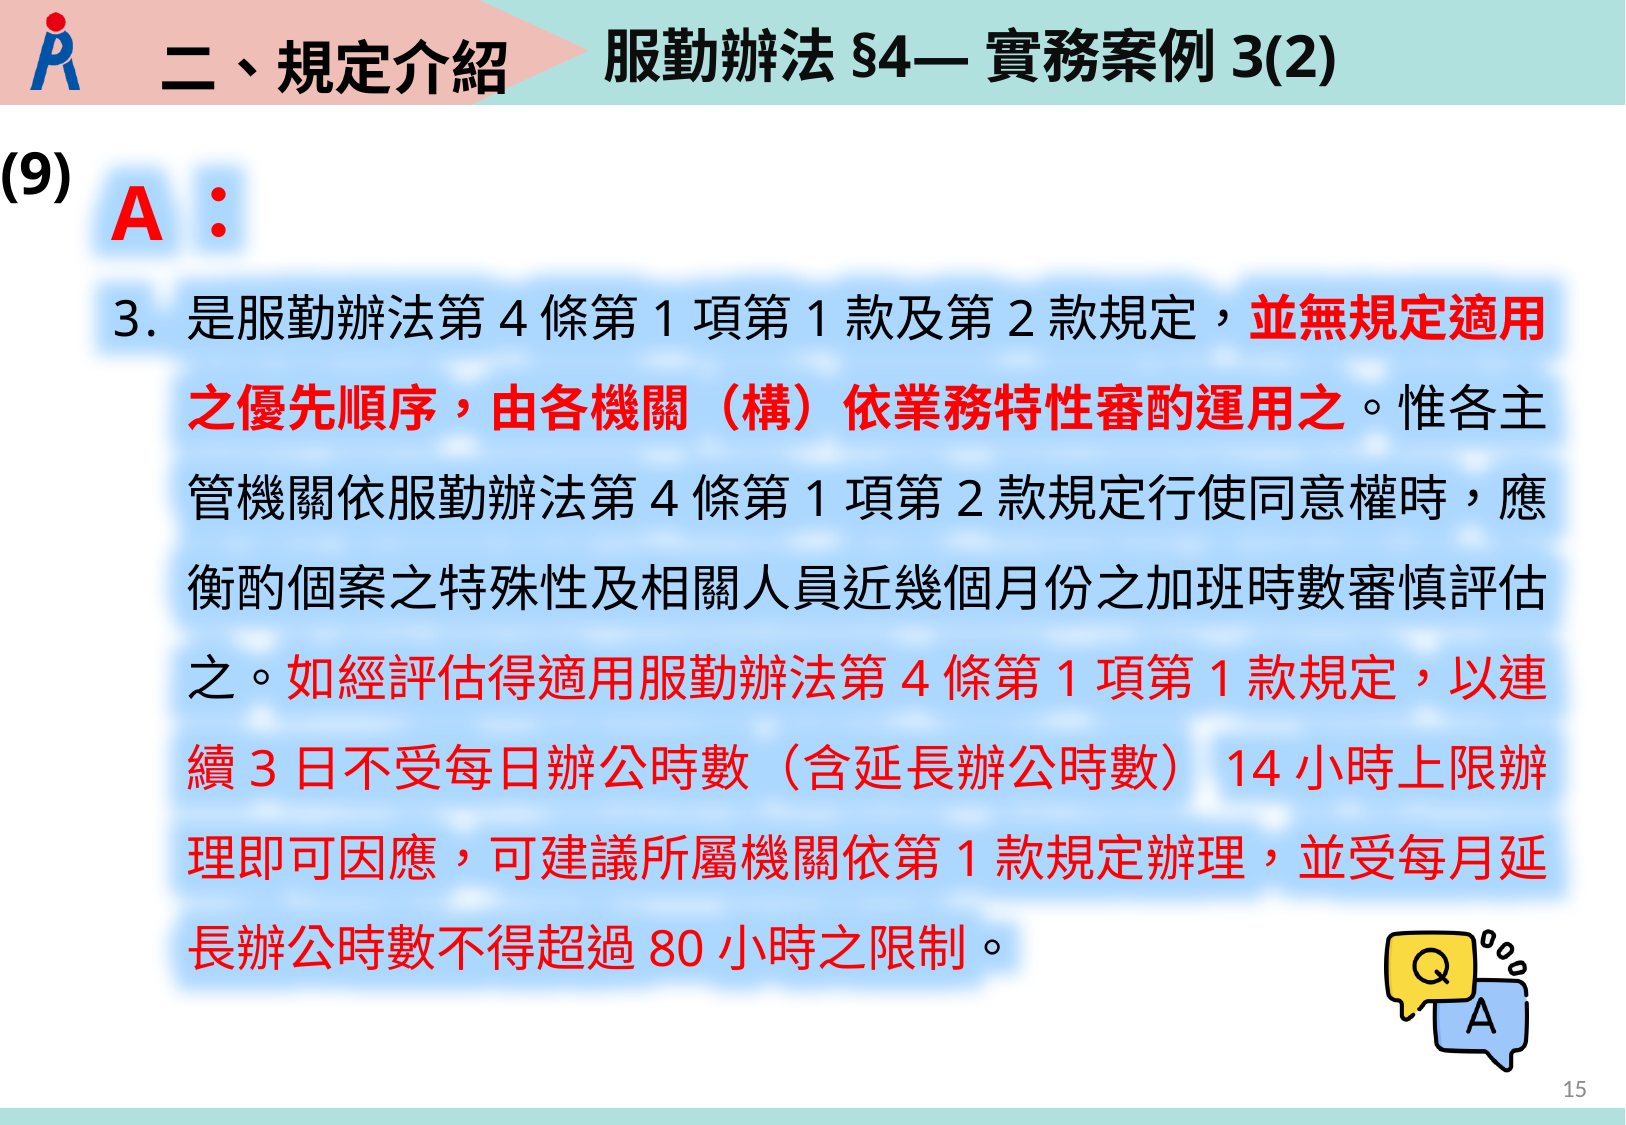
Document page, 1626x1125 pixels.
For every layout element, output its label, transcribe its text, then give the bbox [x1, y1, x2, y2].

picture [1384, 1009, 1529, 1073]
slide_number <編號> [1236, 1057, 1603, 1107]
text_box A： 是服勤辦法第4條第1項第1款及第2款規定，並無規定適用之優先順序，由各機關（構）依業務特性審酌運用之。惟各主管機關依服勤辦法第4條第1項第2款規定行使同意權時，應衡酌個案之特殊性及相關人員近幾個月份之加班時數審慎評估之。如經評估得適用服勤辦法第4條第1項第1款規定，以連續3日不受每日辦公時數（含延長辦公時數）14小時上限辦理即可因應，可建議所屬機關依第1款規定辦理，並受每月延長辦公時數不得超過80小時之限制。 [96, 168, 1564, 1009]
text_box [0, 1107, 1625, 1125]
text_box 二、規定介紹(9) [0, 0, 588, 105]
text_box [473, 0, 1625, 105]
picture [30, 12, 80, 90]
text_box 服勤辦法§4—實務案例3(2) [588, 11, 1454, 97]
